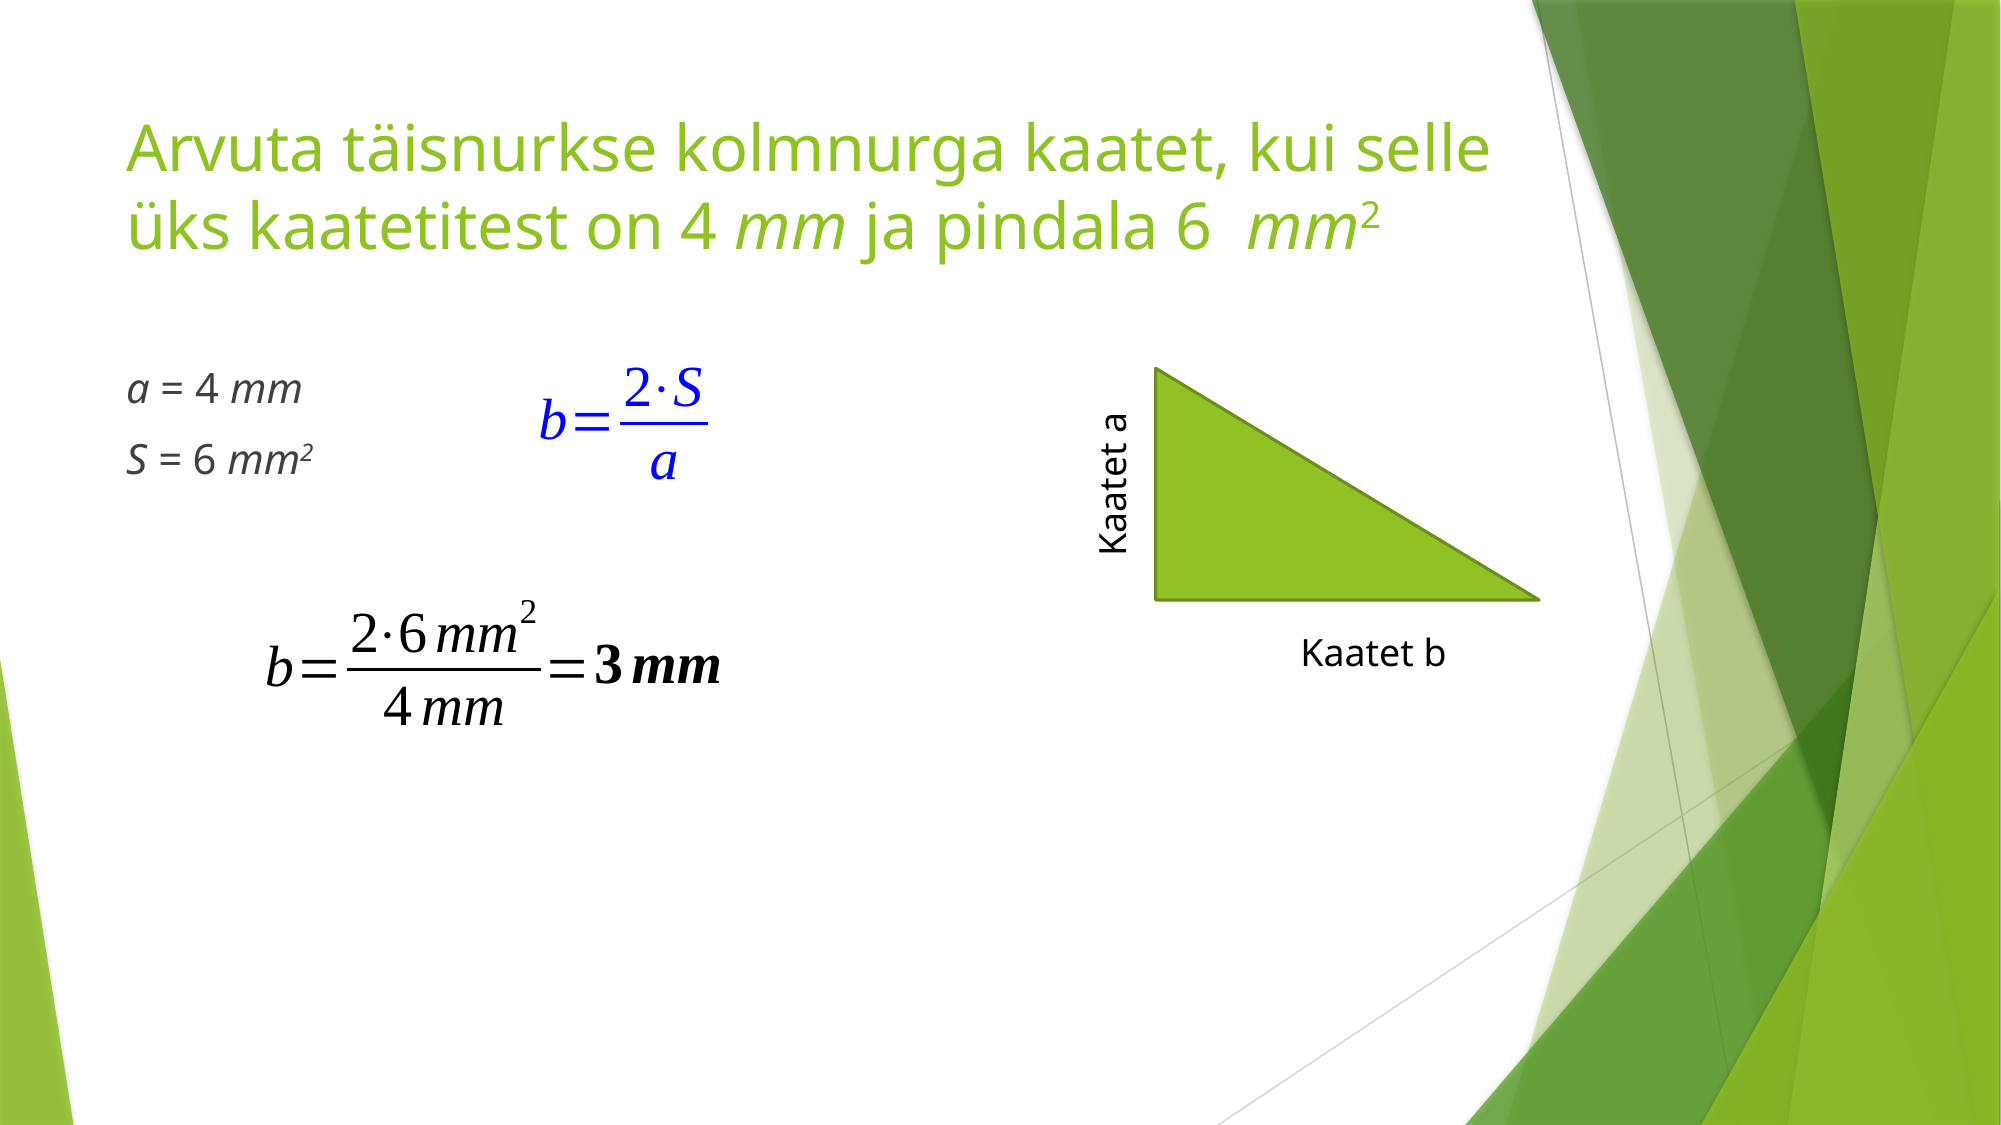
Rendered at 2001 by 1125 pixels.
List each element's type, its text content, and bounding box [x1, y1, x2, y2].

text_box [1155, 368, 1540, 601]
list a = 4 mm S = 6 mm2 [111, 354, 1067, 1018]
title Arvuta täisnurkse kolmnurga kaatet, kui selle üks kaatetitest on 4 mm ja pindala 6 mm2 [111, 99, 1522, 317]
text_box Kaatet a [1081, 397, 1141, 572]
chart [258, 592, 728, 739]
chart [531, 354, 717, 492]
text_box Kaatet b [1285, 621, 1462, 682]
